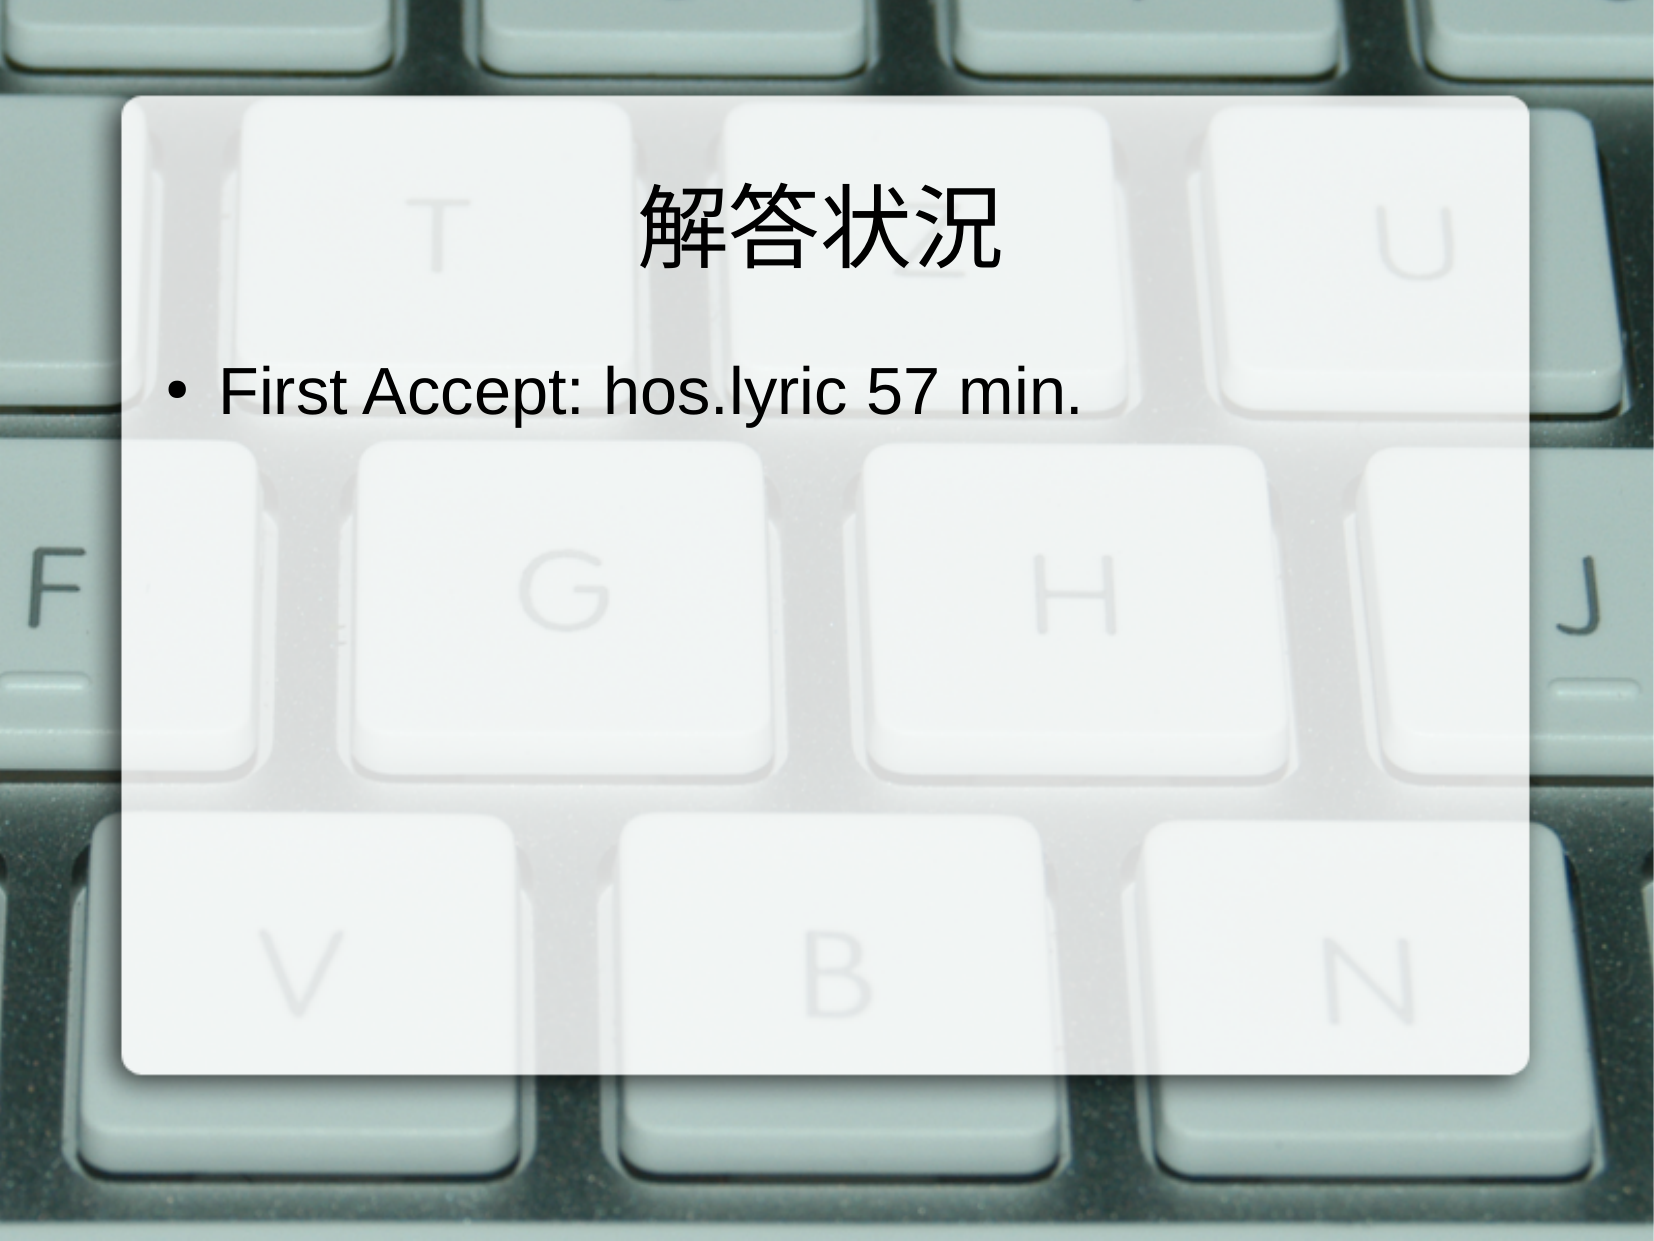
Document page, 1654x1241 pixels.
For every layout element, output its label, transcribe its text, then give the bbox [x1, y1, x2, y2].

title 解答状況 [135, 117, 1506, 325]
list First Accept: hos.lyric 57 min. [147, 354, 1506, 1241]
picture [0, 0, 1654, 1241]
